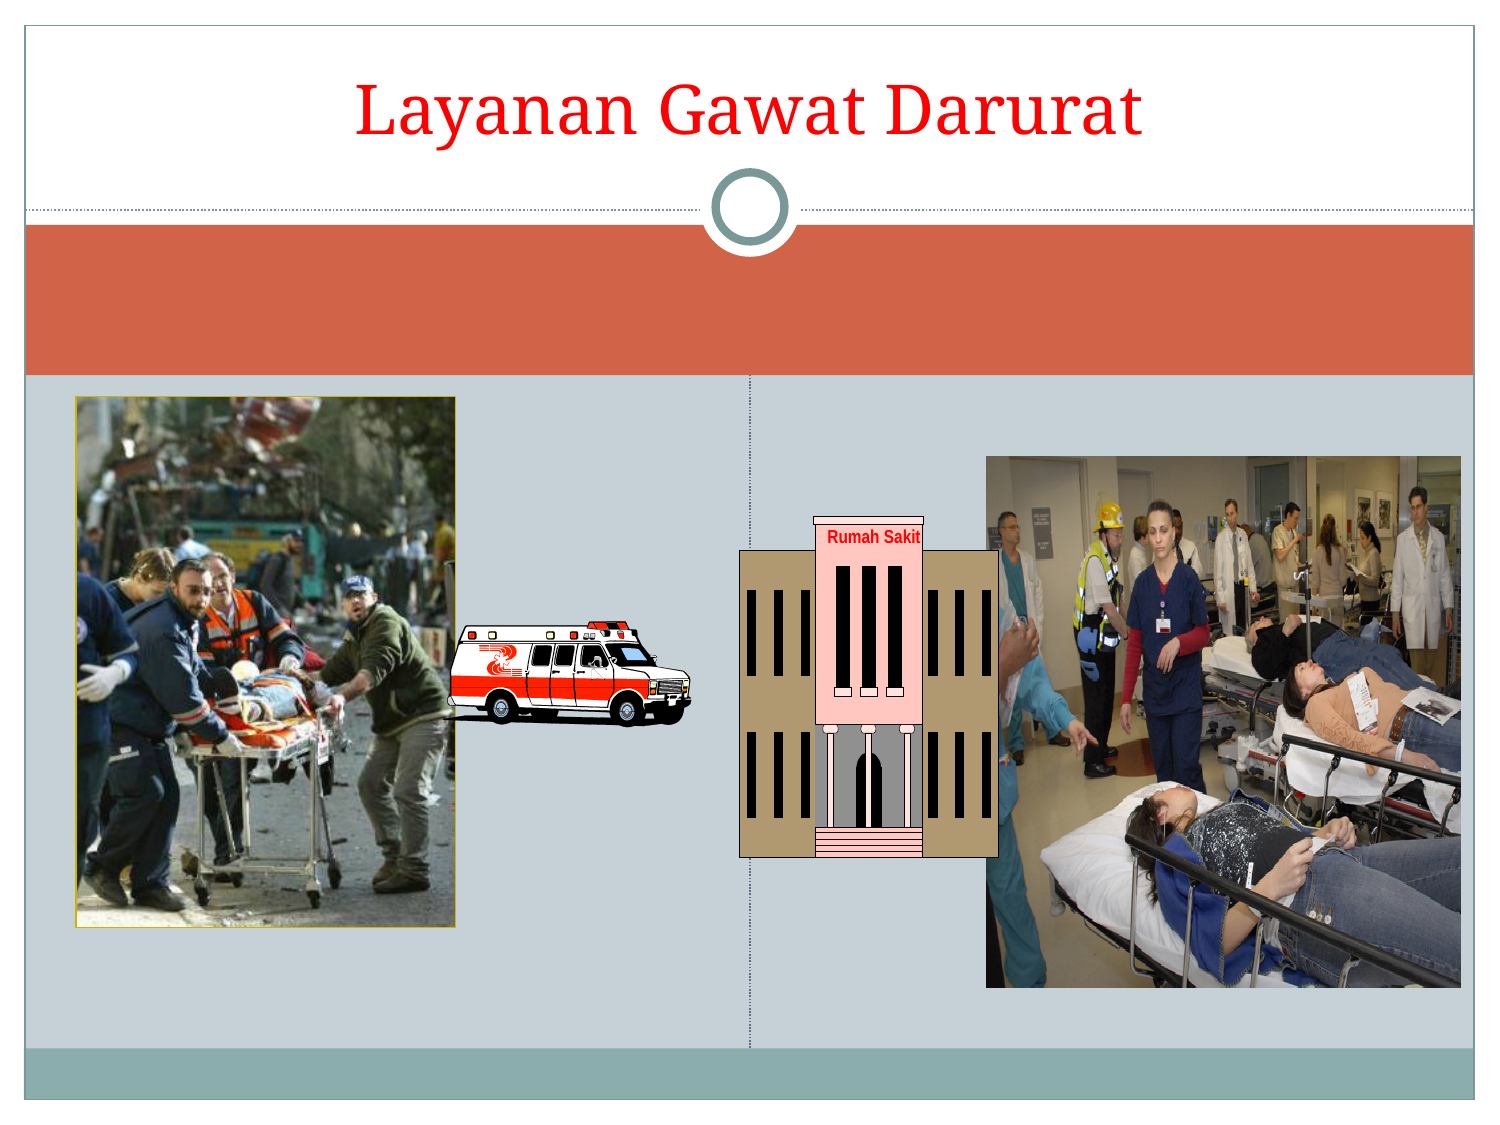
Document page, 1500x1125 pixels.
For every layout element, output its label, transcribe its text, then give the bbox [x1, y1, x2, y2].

text_box [76, 397, 455, 927]
picture [738, 580, 1000, 858]
picture [442, 621, 692, 728]
title Layanan Gawat Darurat [49, 37, 1450, 162]
text_box Rumah Sakit [738, 491, 1010, 580]
text_box [986, 456, 1461, 988]
